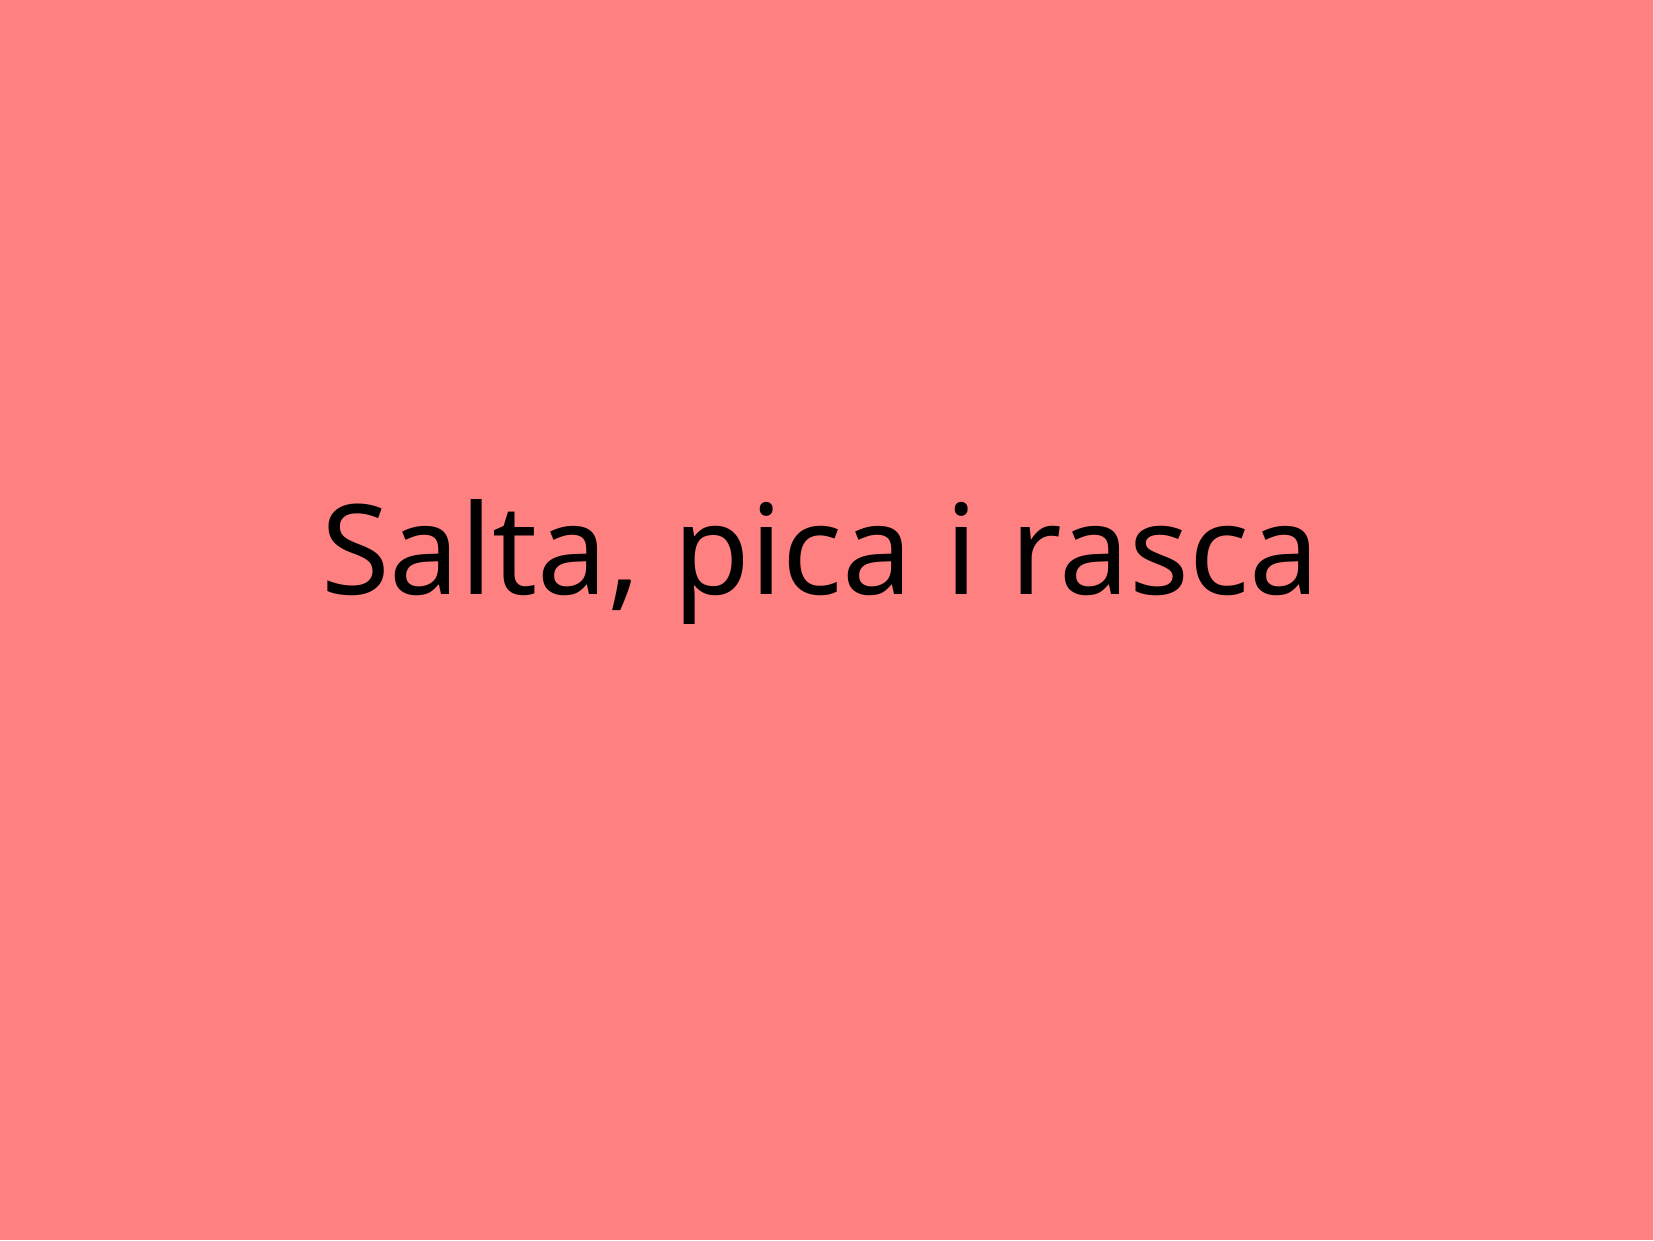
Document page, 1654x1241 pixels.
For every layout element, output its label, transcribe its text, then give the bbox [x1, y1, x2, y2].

title Salta, pica i rasca [106, 468, 1536, 624]
